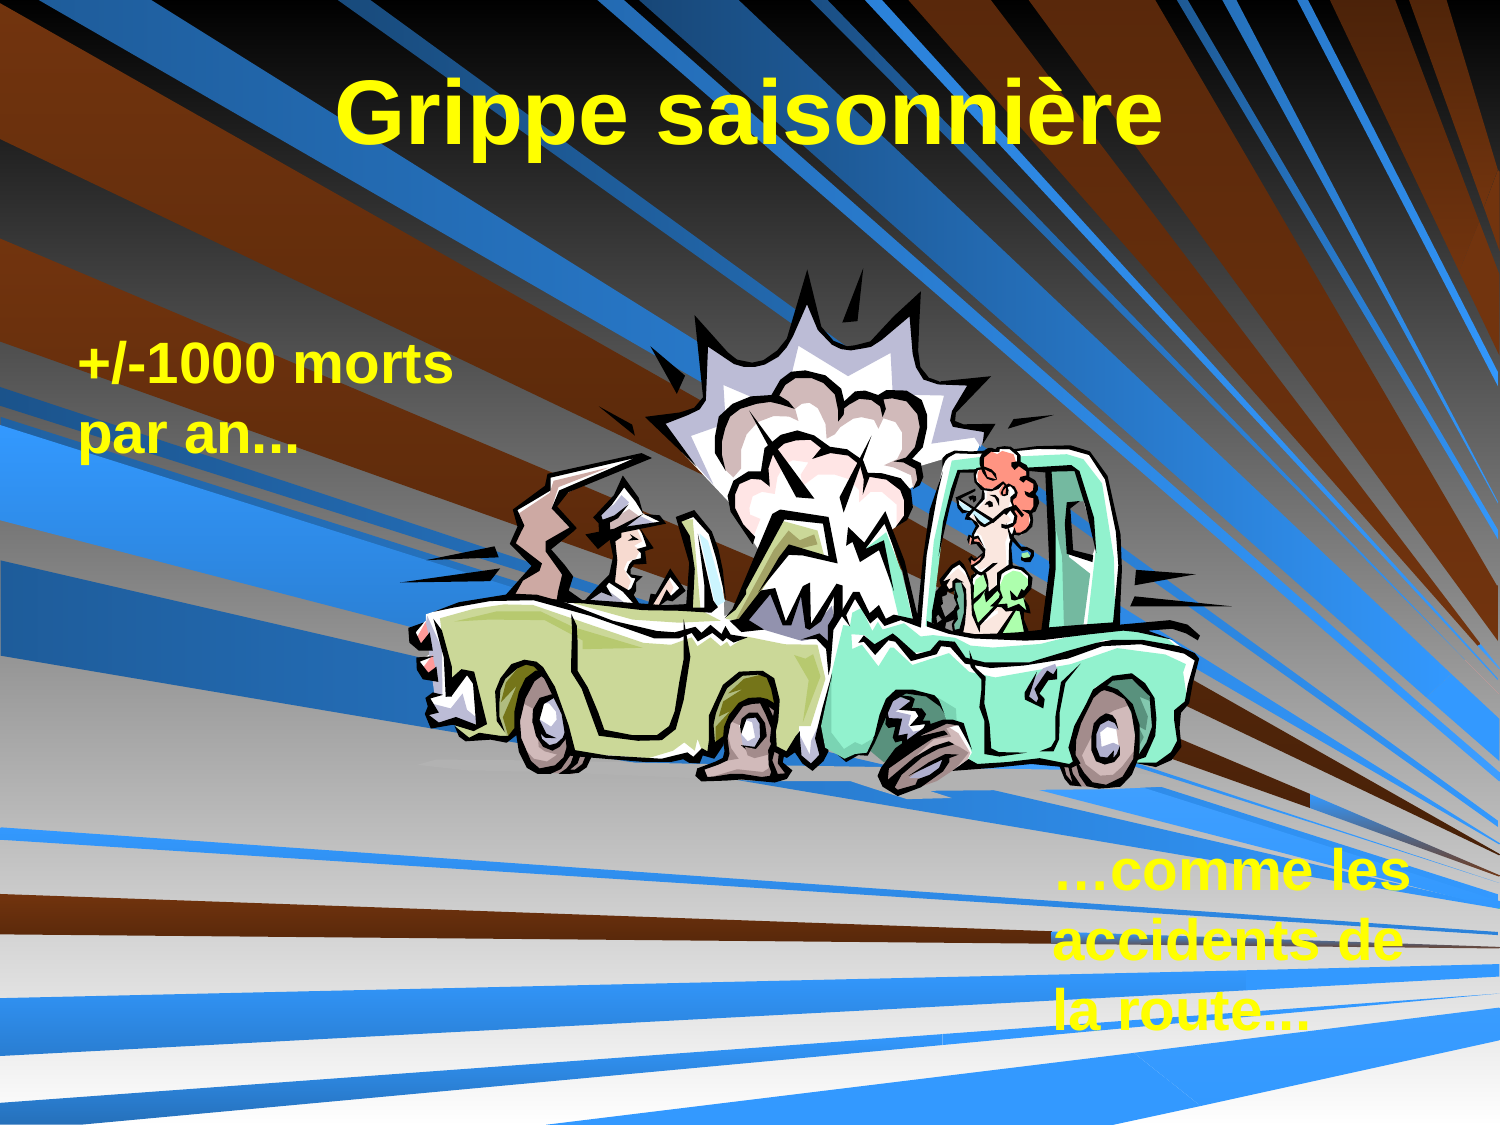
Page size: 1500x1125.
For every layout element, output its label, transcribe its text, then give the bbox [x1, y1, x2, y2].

text_box +/-1000 morts par an... [62, 317, 399, 473]
text_box …comme les accidents de la route... [1037, 825, 1450, 1050]
chart [399, 262, 1238, 805]
title Grippe saisonnière [75, 45, 1425, 234]
